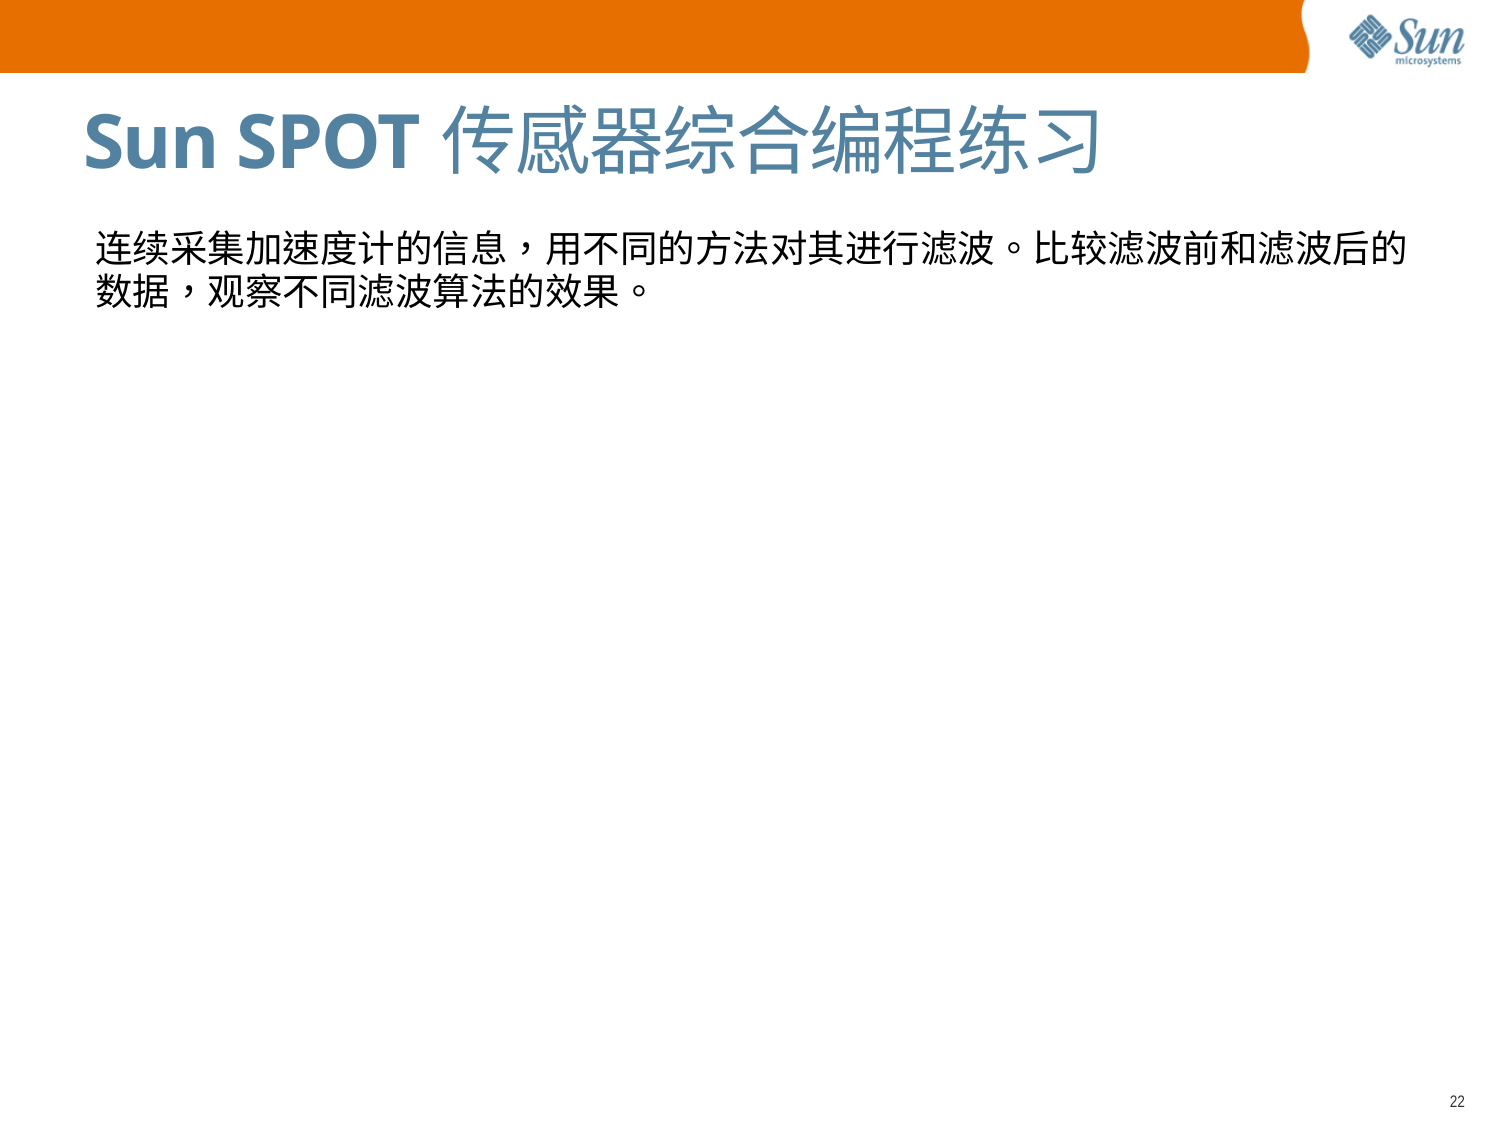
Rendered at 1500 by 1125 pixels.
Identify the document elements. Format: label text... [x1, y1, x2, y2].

picture [0, 0, 1500, 73]
title Sun SPOT传感器综合编程练习 [83, 94, 1446, 199]
text_box 连续采集加速度计的信息，用不同的方法对其进行滤波。比较滤波前和滤波后的数据，观察不同滤波算法的效果。 [95, 227, 1411, 307]
